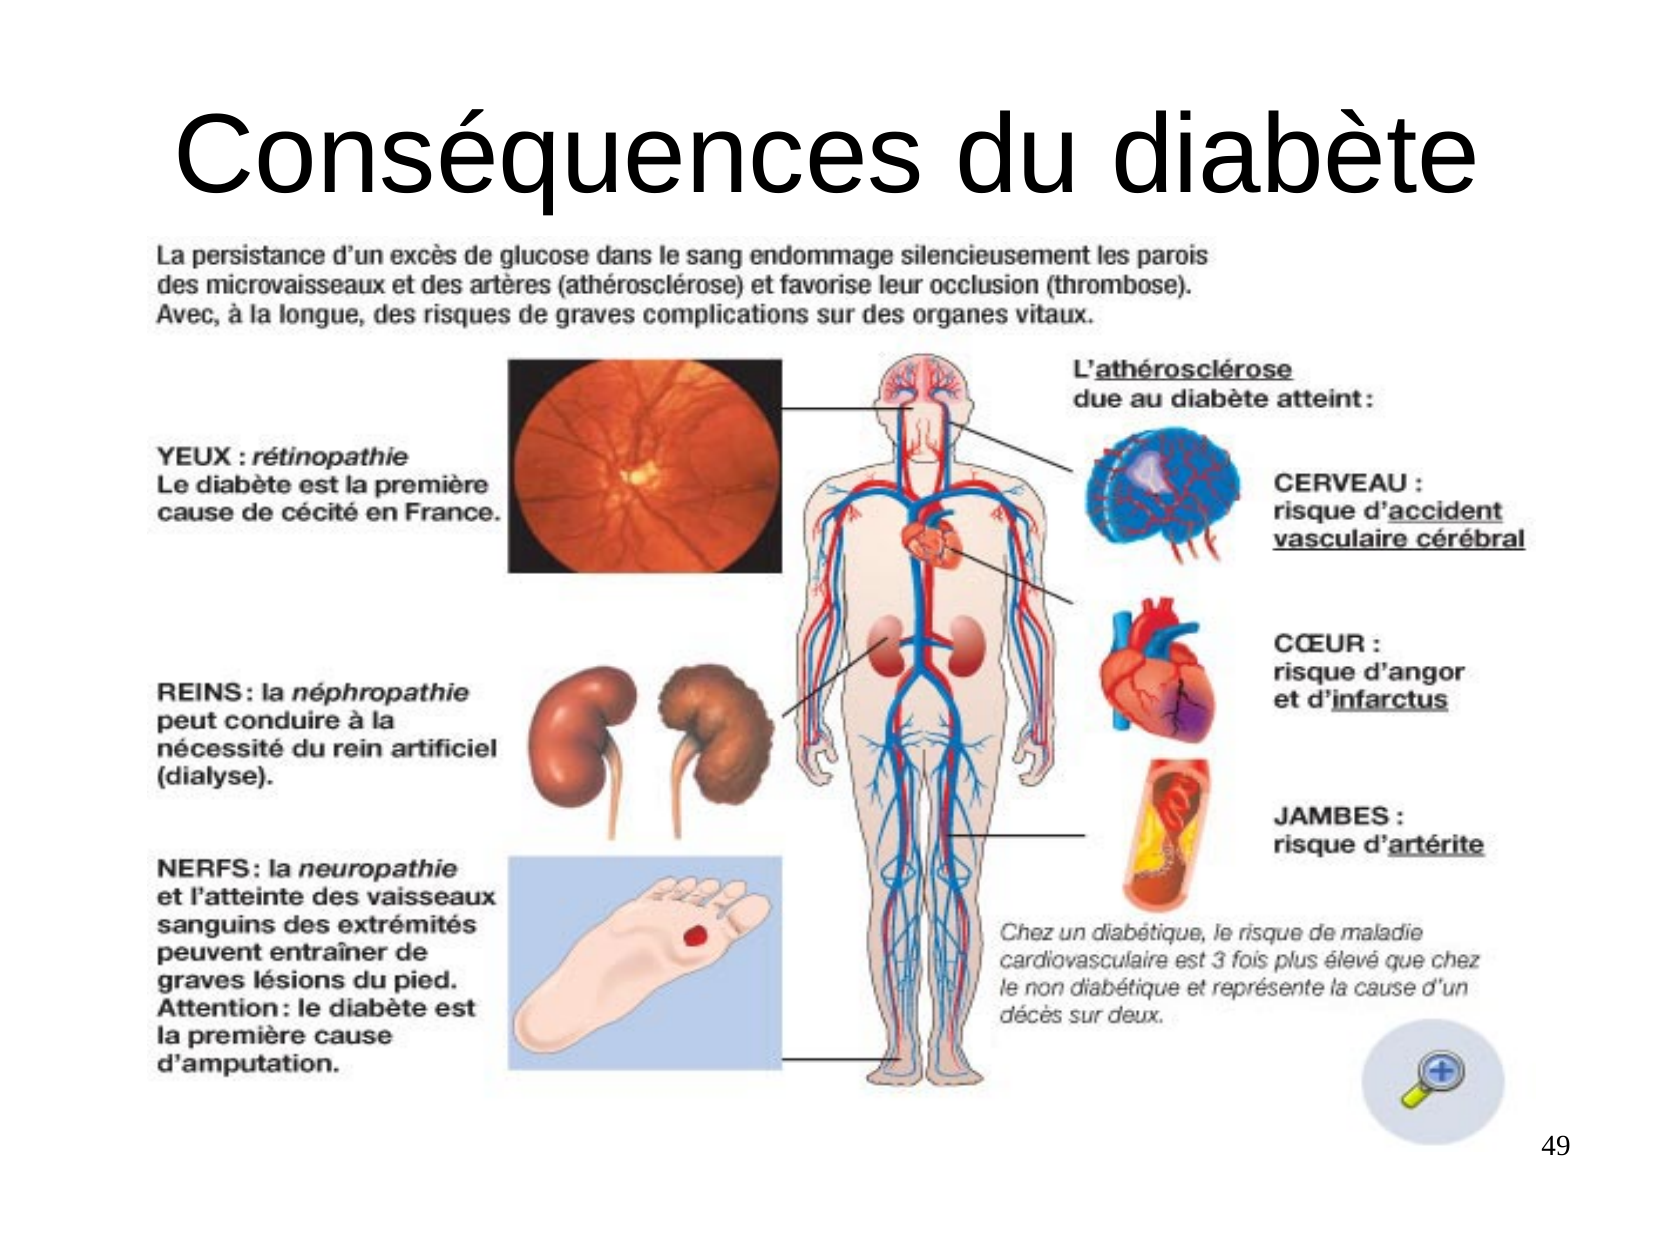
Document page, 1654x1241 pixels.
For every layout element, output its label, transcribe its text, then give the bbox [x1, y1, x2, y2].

picture [147, 236, 1536, 1152]
title Conséquences du diabète [82, 56, 1571, 250]
